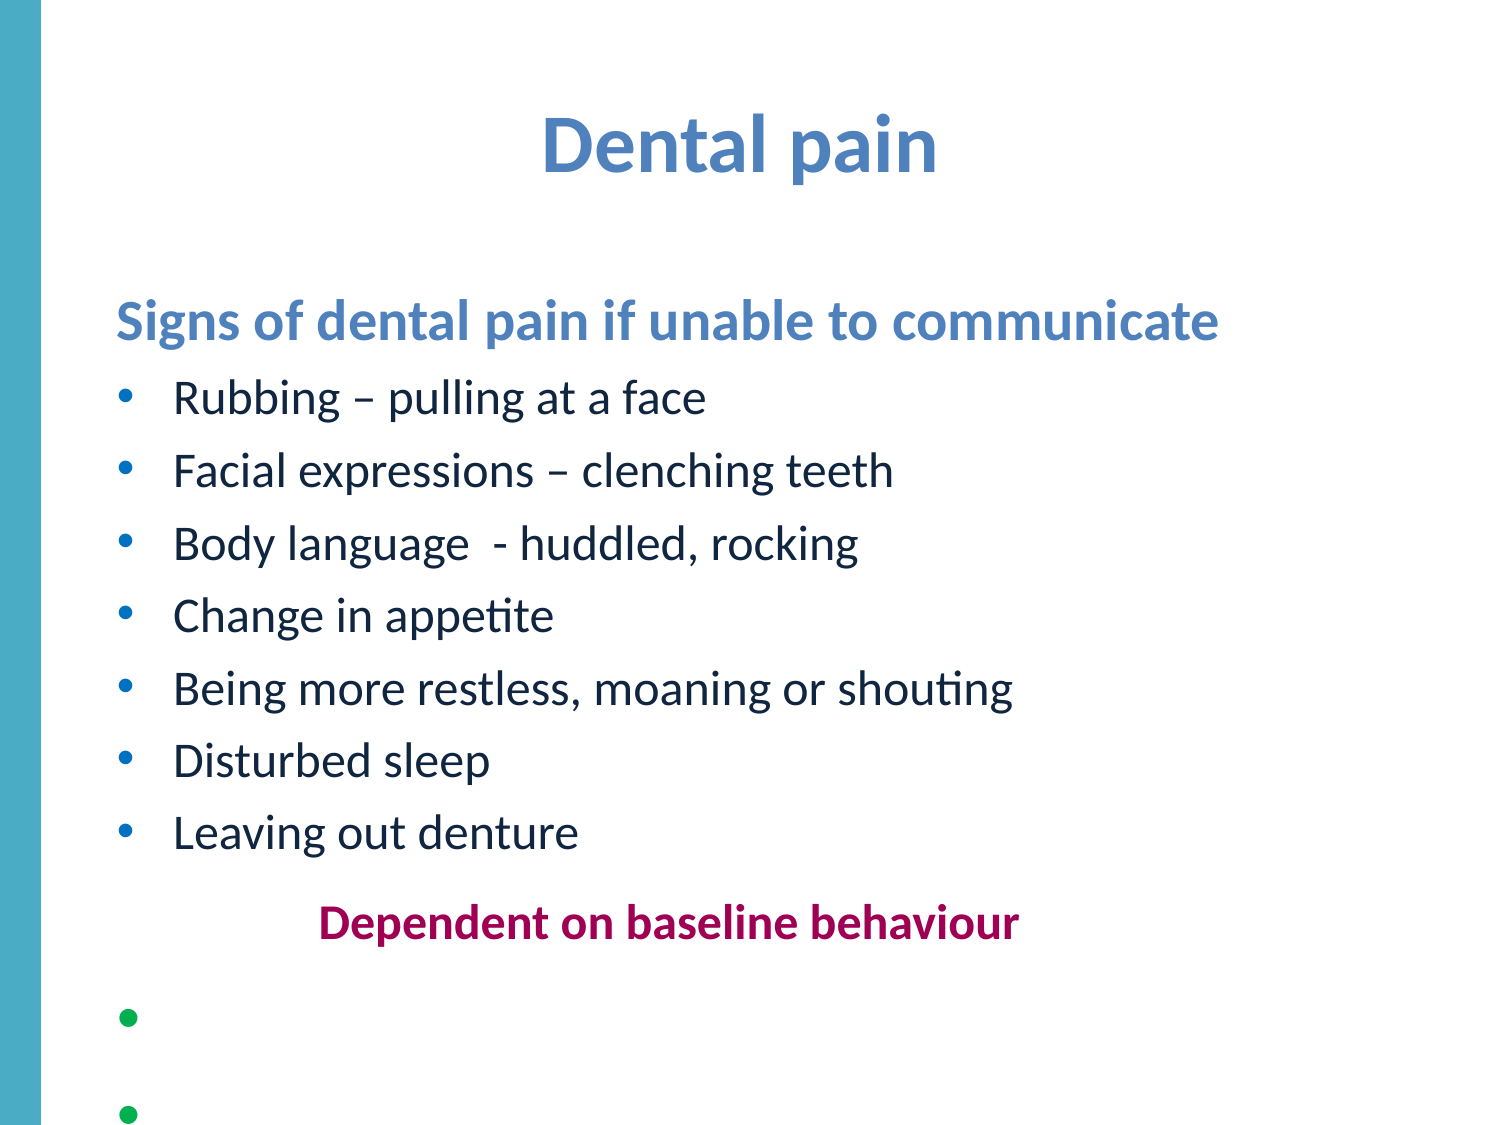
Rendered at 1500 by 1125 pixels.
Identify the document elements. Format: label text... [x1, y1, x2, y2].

text_box Signs of dental pain if unable to communicate Rubbing – pulling at a face Facial expressions – clenching teeth Body language - huddled, rocking Change in appetite Being more restless, moaning or shouting Disturbed sleep Leaving out denture Dependent on baseline behaviour [101, 275, 1483, 1040]
text_box [0, 0, 41, 1125]
title Dental pain [75, 45, 1426, 233]
